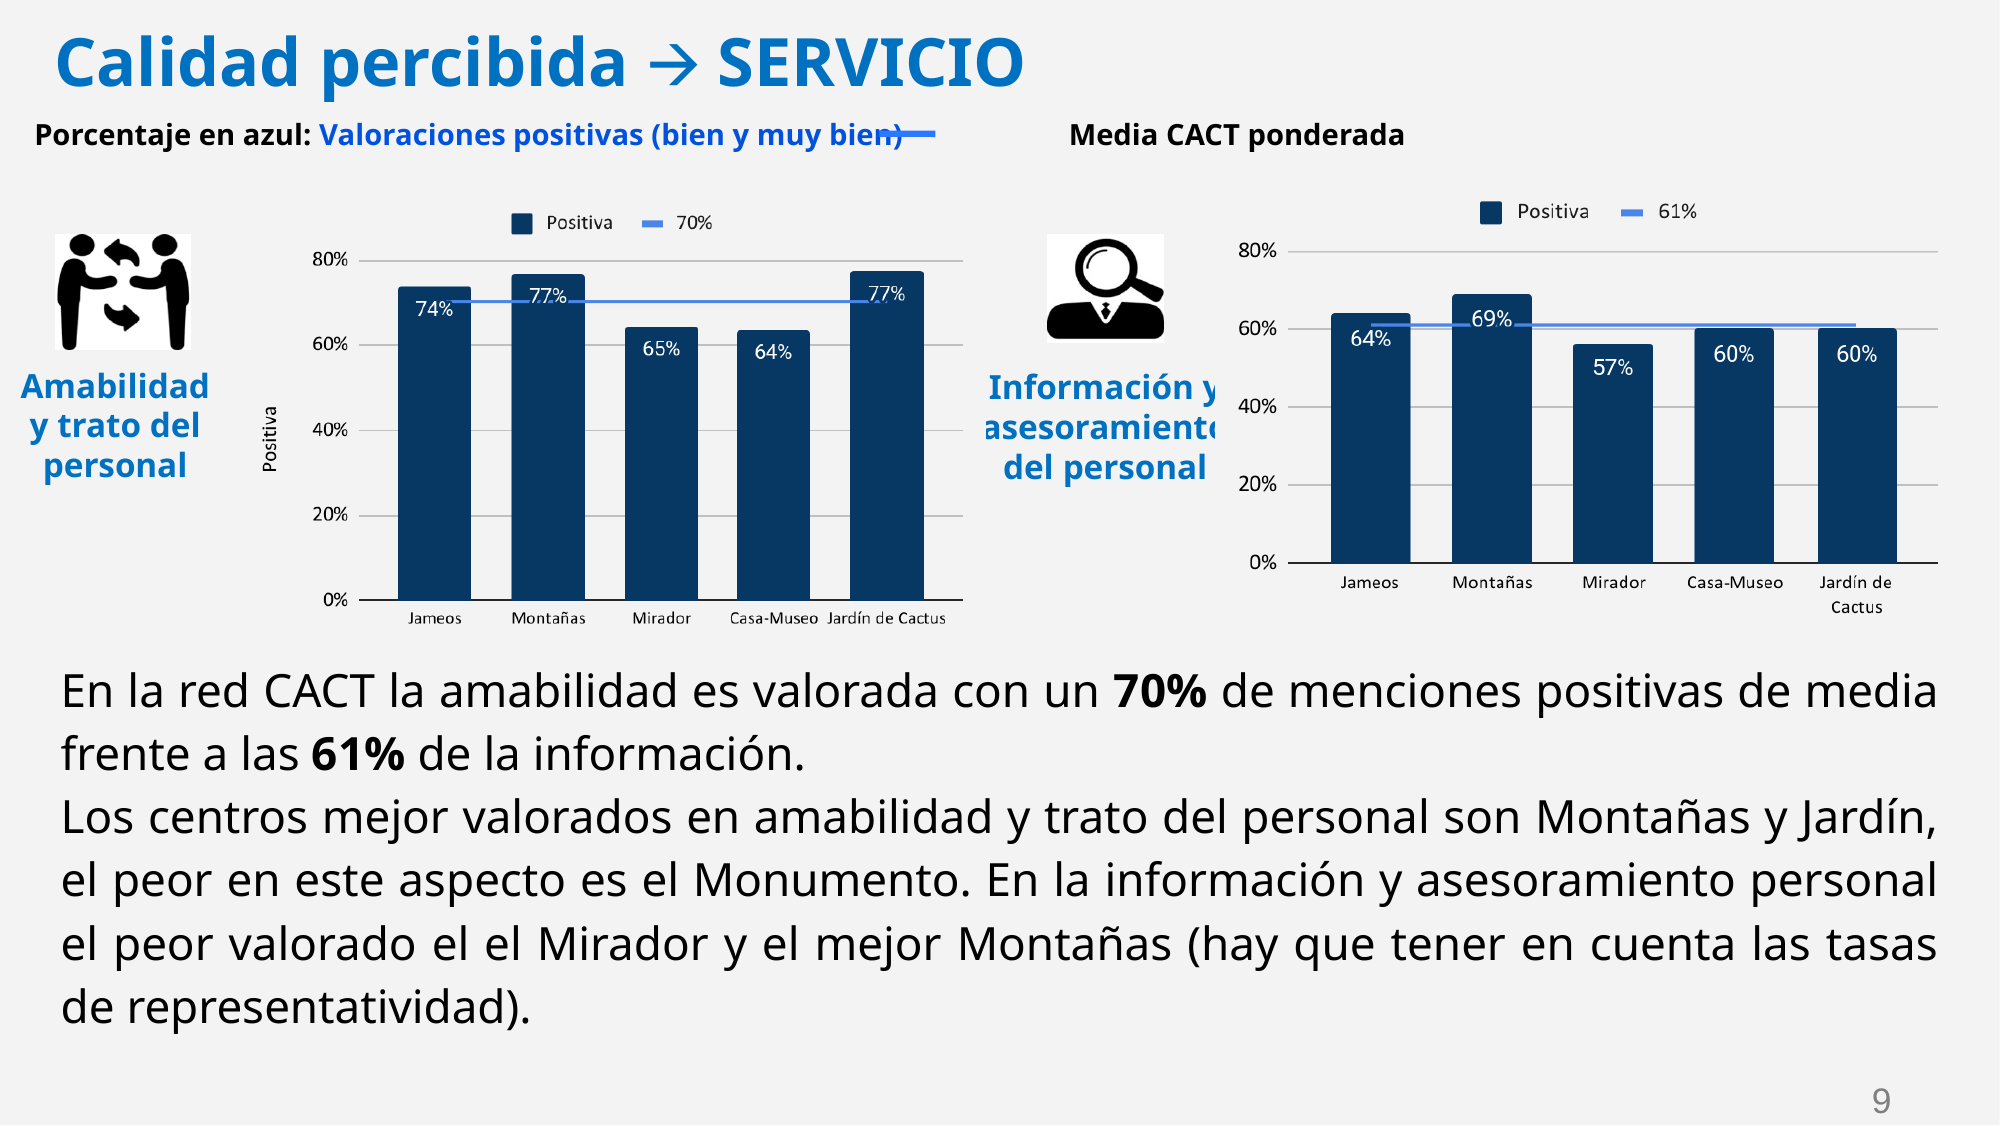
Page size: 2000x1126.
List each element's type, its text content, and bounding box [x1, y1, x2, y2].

picture [1215, 178, 1961, 641]
picture [1047, 234, 1164, 343]
text_box Amabilidad y trato del personal [0, 357, 231, 471]
text_box Calidad percibida 🡪 SERVICIO [54, 0, 1126, 109]
slide_number <number> [1442, 1069, 1910, 1126]
picture [55, 234, 191, 350]
text_box Información y asesoramiento del personal [986, 358, 1215, 495]
picture [237, 190, 986, 651]
text_box Porcentaje en azul: Valoraciones positivas (bien y muy bien) Media CACT ponderada [19, 109, 1988, 158]
text_box En la red CACT la amabilidad es valorada con un 70% de menciones positivas de media frente a las 61% de la información. Los centros mejor valorados en amabilidad y trato del personal son Montañas y Jardín, el peor en este aspecto es el Monumento. En la información y asesoramiento personal el peor valorado el el Mirador y el mejor Montañas (hay que tener en cuenta las tasas de representatividad). [32, 625, 1968, 817]
